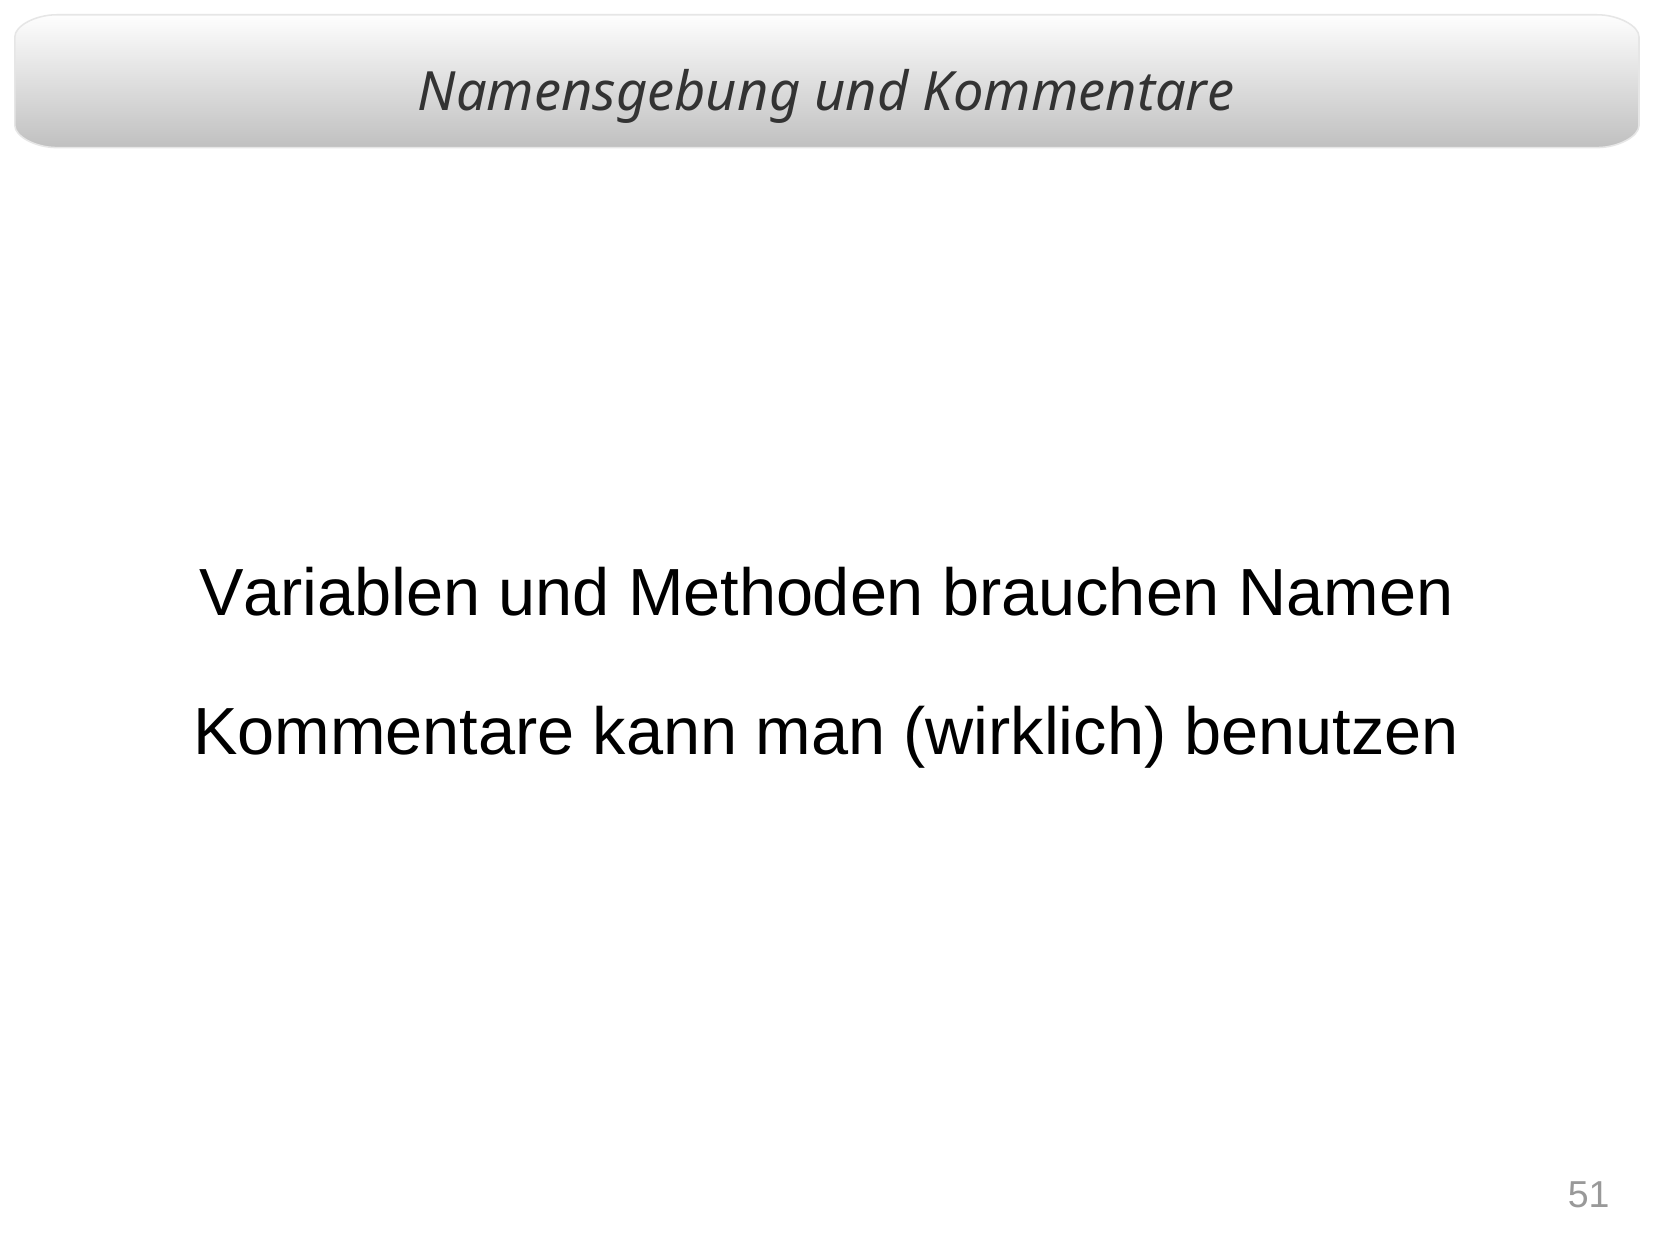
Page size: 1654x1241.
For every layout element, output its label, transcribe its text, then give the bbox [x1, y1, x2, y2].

subtitle Variablen und Methoden brauchen Namen Kommentare kann man (wirklich) benutzen [29, 184, 1624, 1145]
title Namensgebung und Kommentare [29, 36, 1624, 141]
